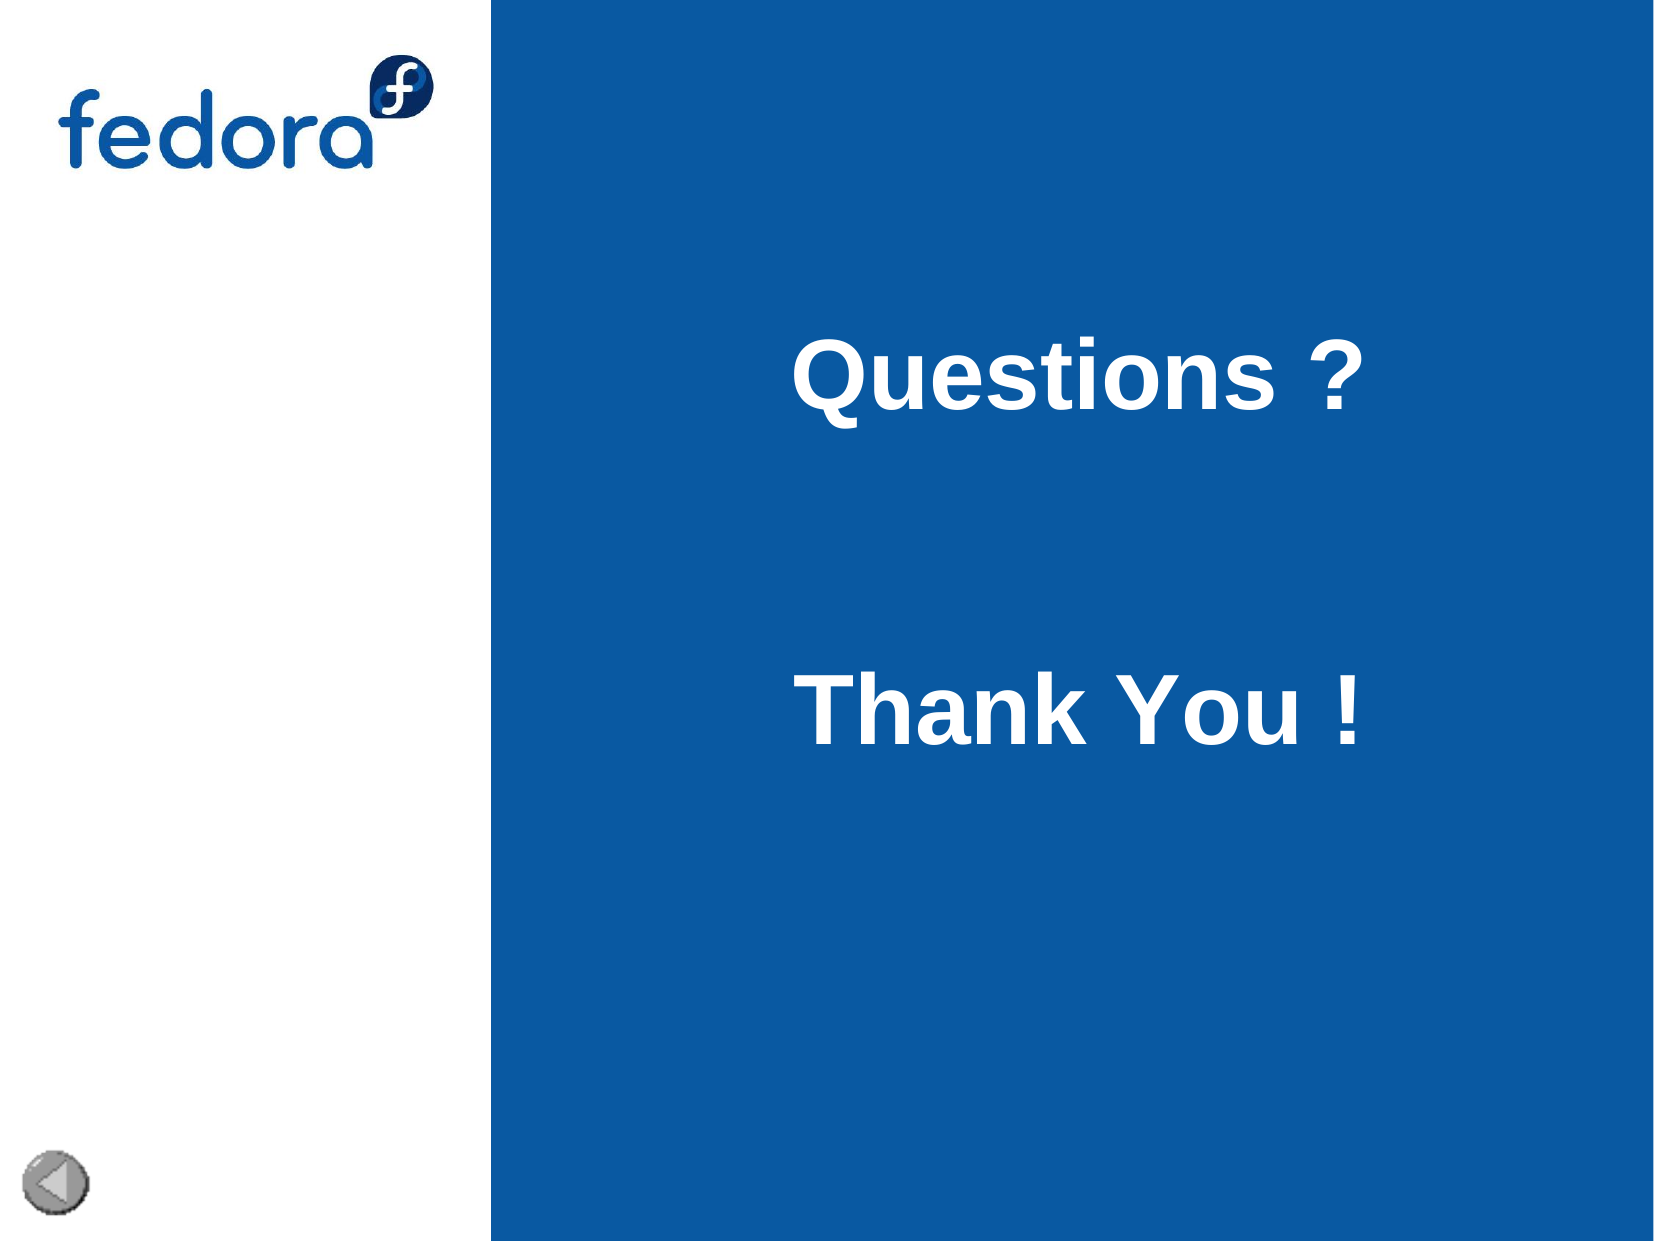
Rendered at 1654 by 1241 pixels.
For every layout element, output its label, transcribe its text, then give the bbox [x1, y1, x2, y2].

picture [47, 44, 440, 180]
picture [491, 0, 1654, 1241]
picture [18, 1146, 93, 1221]
title Questions ? Thank You ! [569, 240, 1589, 844]
